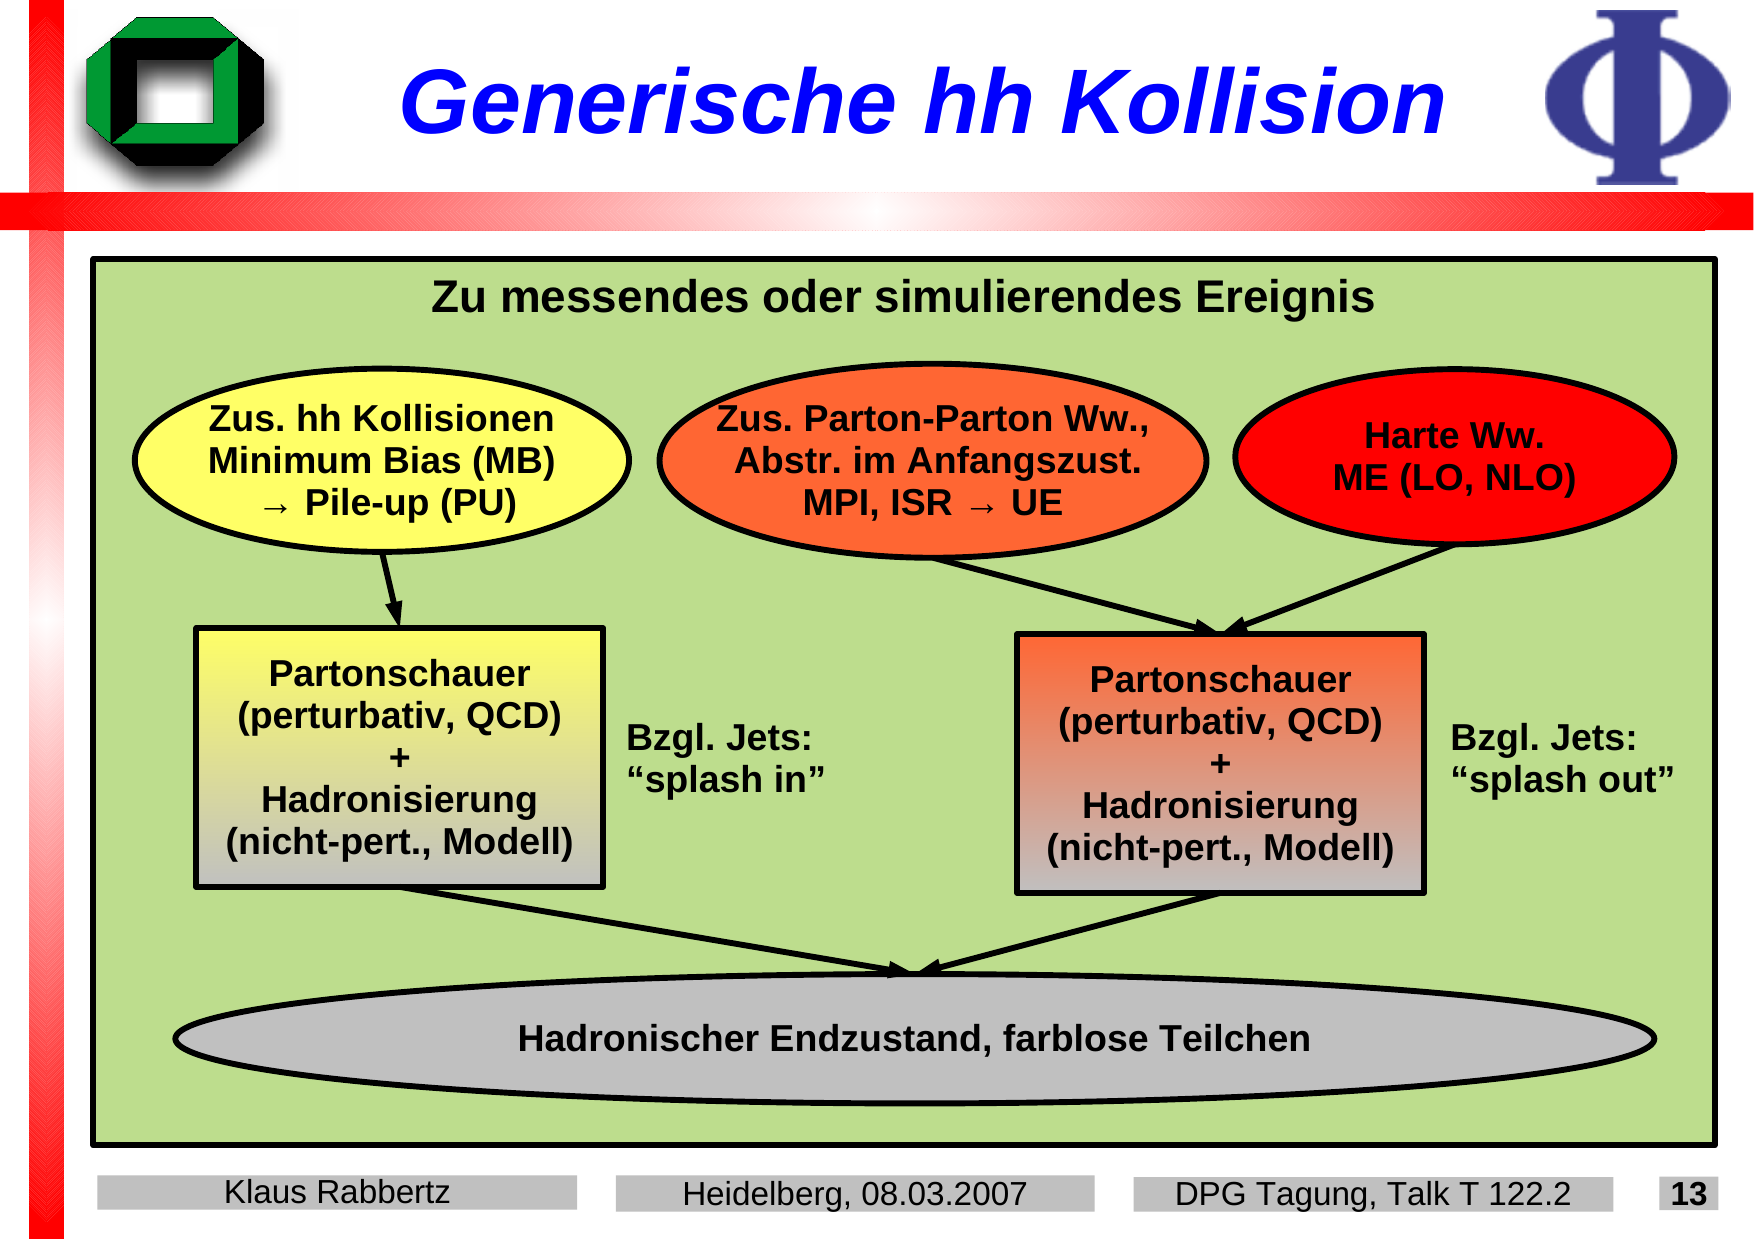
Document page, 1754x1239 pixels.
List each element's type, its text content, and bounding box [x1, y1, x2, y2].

text_box Partonschauer (perturbativ, QCD) + Hadronisierung (nicht-pert., Modell) [1017, 634, 1424, 893]
picture [64, 9, 299, 192]
picture [1545, 10, 1731, 185]
text_box Zus. Parton-Parton Ww., Abstr. im Anfangszust. MPI, ISR → UE [659, 363, 1207, 558]
text_box Zus. hh Kollisionen Minimum Bias (MB) → Pile-up (PU) [134, 368, 630, 552]
text_box Partonschauer (perturbativ, QCD) + Hadronisierung (nicht-pert., Modell) [196, 628, 604, 887]
title Generische hh Kollision [282, 21, 1566, 183]
text_box Harte Ww. ME (LO, NLO) [1235, 369, 1675, 545]
text_box Bzgl. Jets: “splash out” [1438, 705, 1688, 813]
text_box Bzgl. Jets: “splash in” [614, 705, 839, 813]
text_box Zu messendes oder simulierendes Ereignis [93, 259, 1715, 1146]
text_box Hadronischer Endzustand, farblose Teilchen [175, 974, 1655, 1104]
